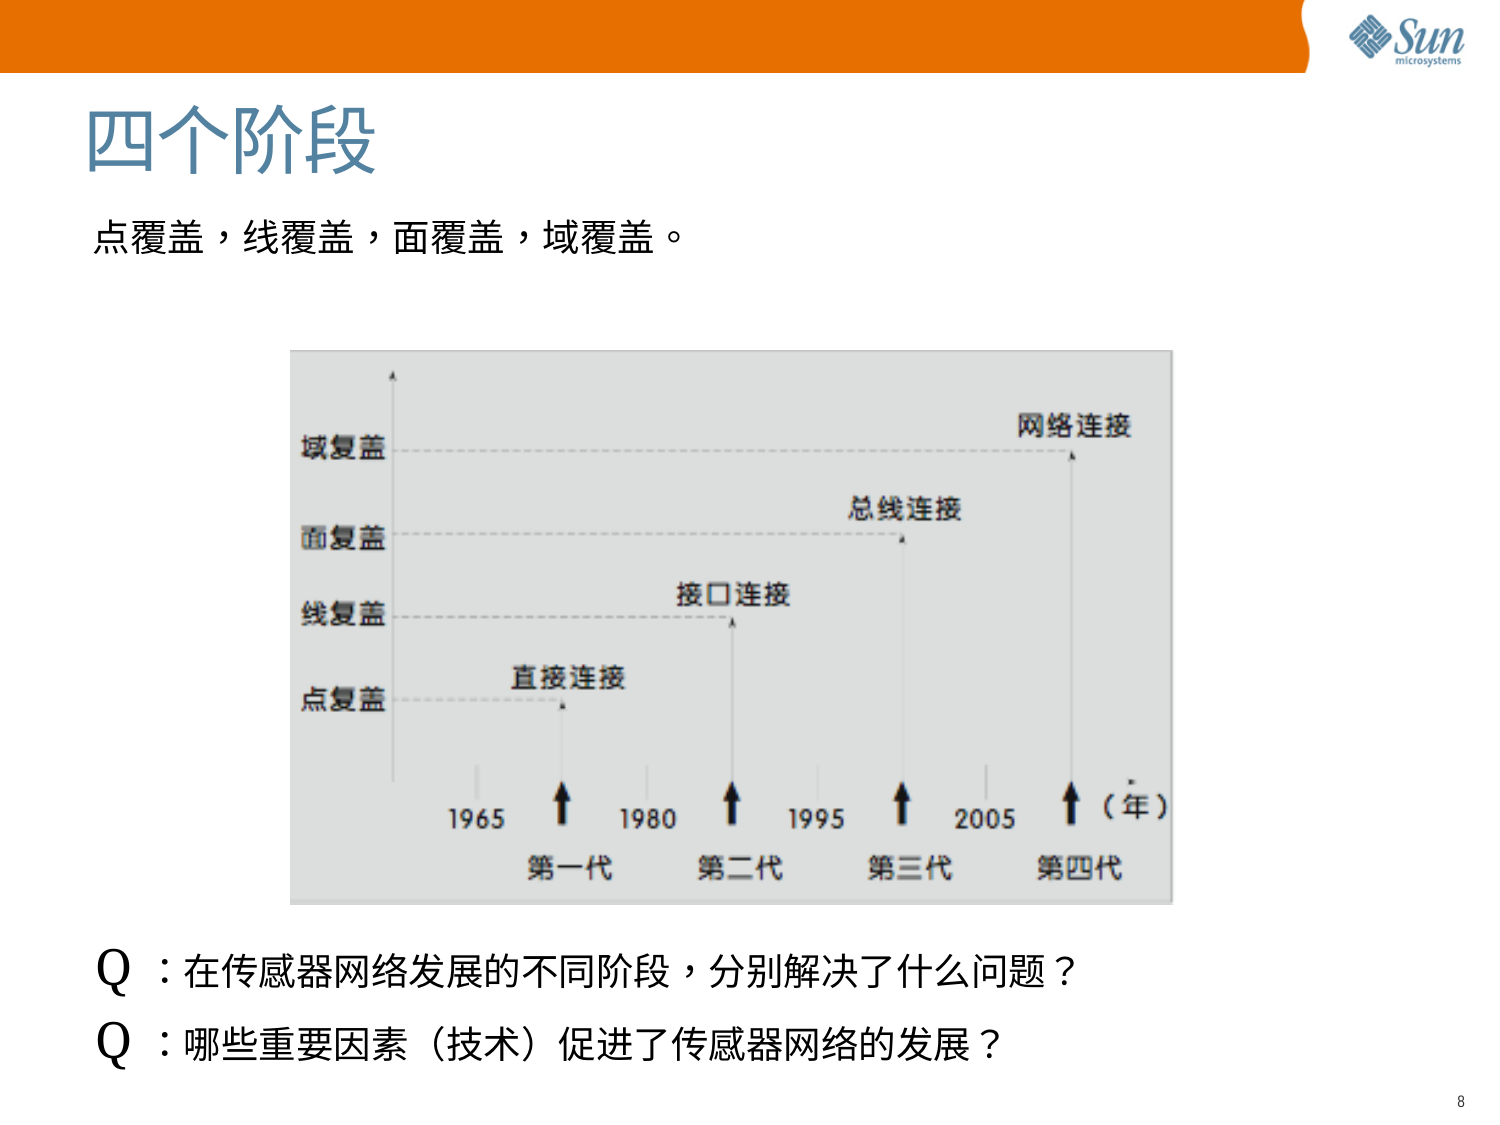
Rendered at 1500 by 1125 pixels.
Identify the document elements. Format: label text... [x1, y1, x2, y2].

title 四个阶段 [83, 94, 1446, 199]
text_box 点覆盖，线覆盖，面覆盖，域覆盖。 [93, 216, 1384, 366]
picture [290, 350, 1176, 905]
picture [0, 0, 1500, 73]
text_box Q：在传感器网络发展的不同阶段，分别解决了什么问题？ Q：哪些重要因素（技术）促进了传感器网络的发展？ [95, 938, 1070, 1060]
